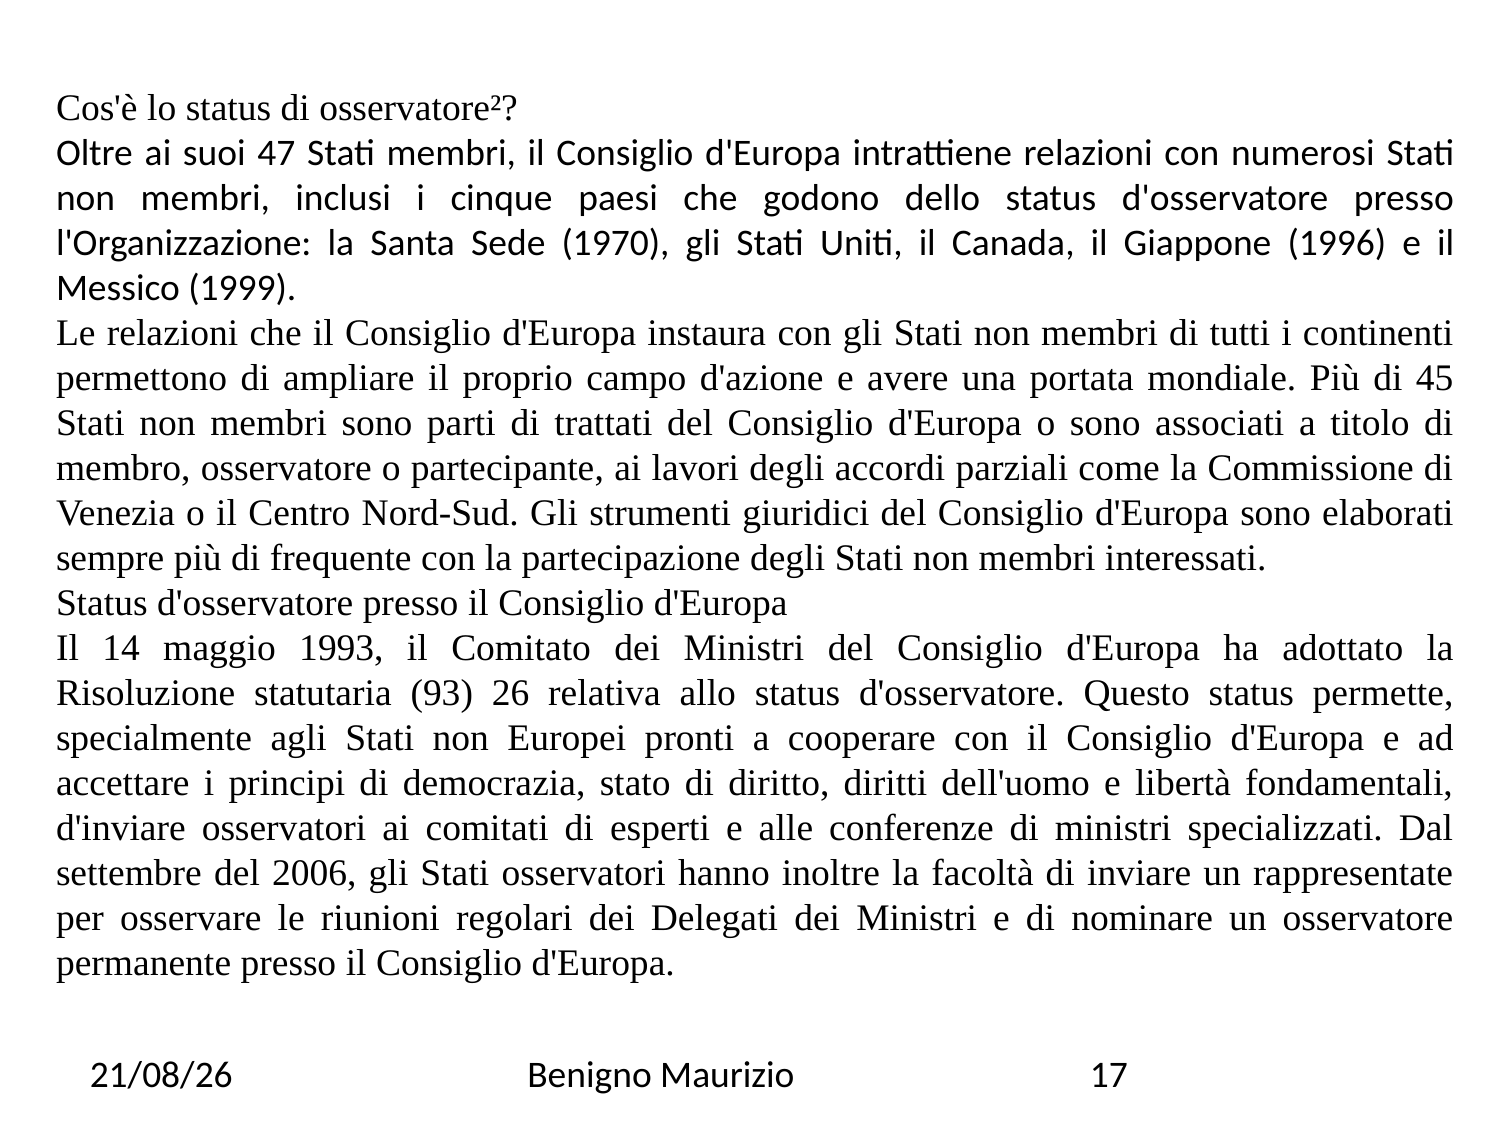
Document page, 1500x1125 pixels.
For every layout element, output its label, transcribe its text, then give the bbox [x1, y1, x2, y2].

text_box Cos'è lo status di osservatore²? Oltre ai suoi 47 Stati membri, il Consiglio d'Europa intrattiene relazioni con numerosi Stati non membri, inclusi i cinque paesi che godono dello status d'osservatore presso l'Organizzazione: la Santa Sede (1970), gli Stati Uniti, il Canada, il Giappone (1996) e il Messico (1999). Le relazioni che il Consiglio d'Europa instaura con gli Stati non membri di tutti i continenti permettono di ampliare il proprio campo d'azione e avere una portata mondiale. Più di 45 Stati non membri sono parti di trattati del Consiglio d'Europa o sono associati a titolo di membro, osservatore o partecipante, ai lavori degli accordi parziali come la Commissione di Venezia o il Centro Nord-Sud. Gli strumenti giuridici del Consiglio d'Europa sono elaborati sempre più di frequente con la partecipazione degli Stati non membri interessati. Status d'osservatore presso il Consiglio d'Europa Il 14 maggio 1993, il Comitato dei Ministri del Consiglio d'Europa ha adottato la Risoluzione statutaria (93) 26 relativa allo status d'osservatore. Questo status permette, specialmente agli Stati non Europei pronti a cooperare con il Consiglio d'Europa e ad accettare i principi di democrazia, stato di diritto, diritti dell'uomo e libertà fondamentali, d'inviare osservatori ai comitati di esperti e alle conferenze di ministri specializzati. Dal settembre del 2006, gli Stati osservatori hanno inoltre la facoltà di inviare un rappresentate per osservare le riunioni regolari dei Delegati dei Ministri e di nominare un osservatore permanente presso il Consiglio d'Europa. [41, 30, 1471, 991]
slide_number 14/07/15 [75, 1042, 425, 1103]
footer Benigno Maurizio [512, 1042, 988, 1103]
slide_number <numero> [1074, 1042, 1425, 1103]
